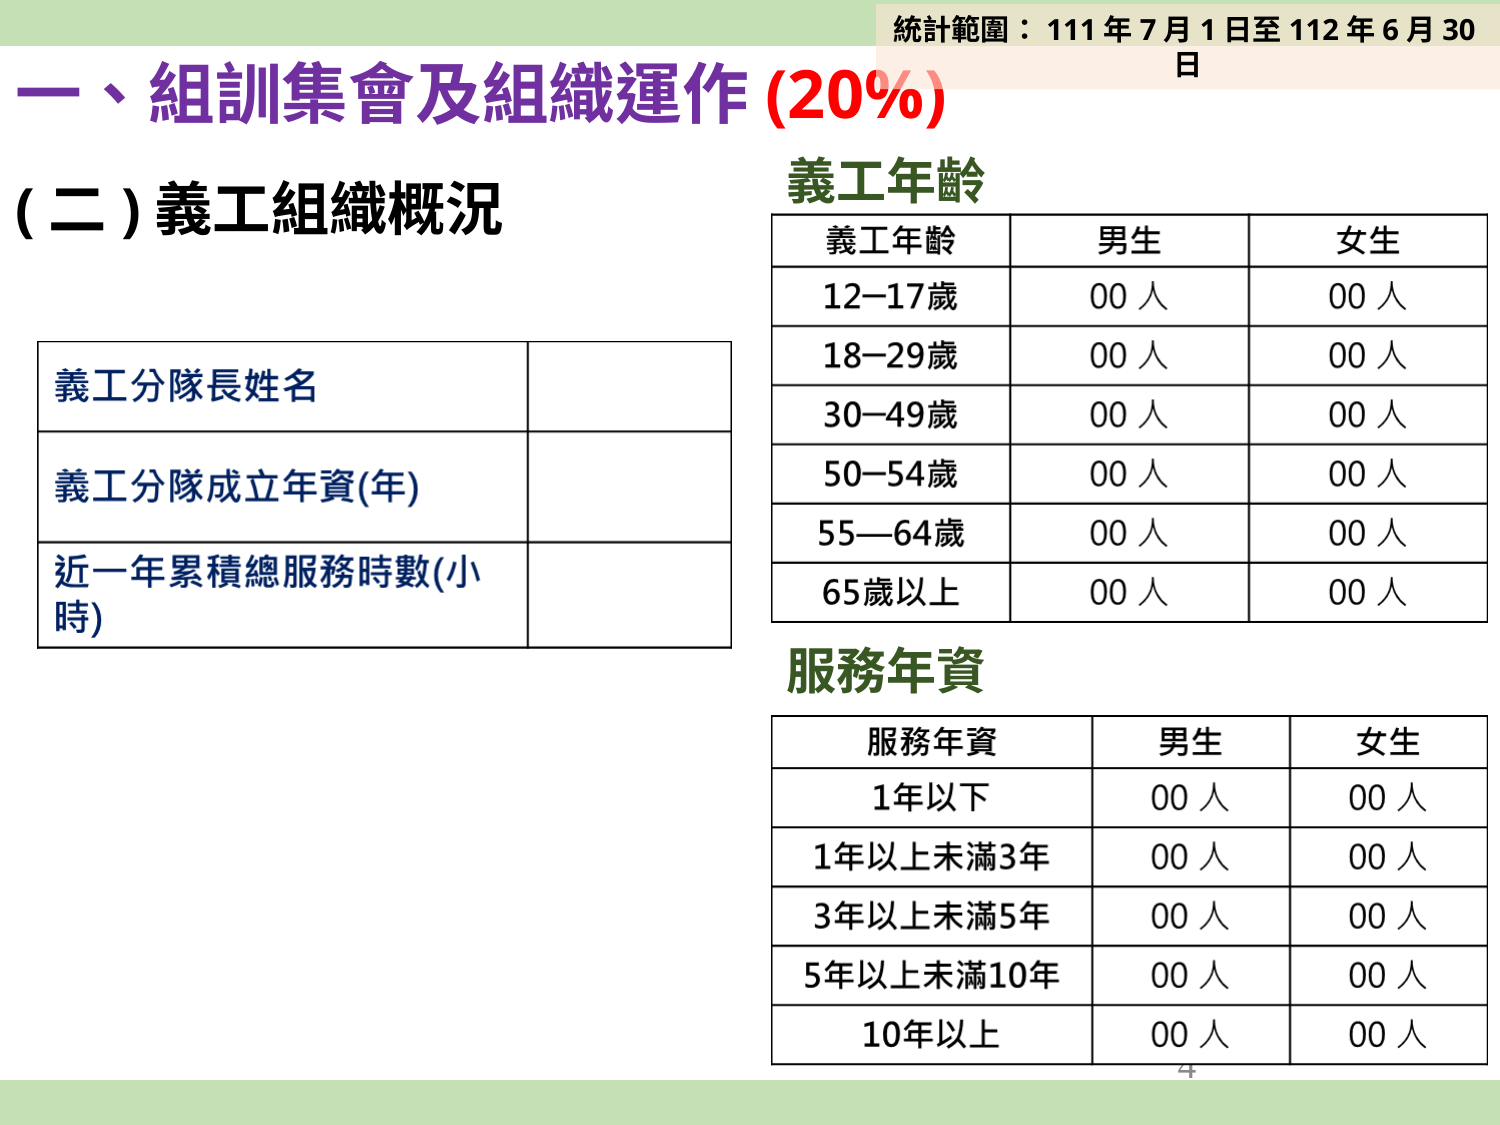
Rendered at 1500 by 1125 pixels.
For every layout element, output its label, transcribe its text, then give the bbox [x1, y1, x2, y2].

text_box 統計範圍：111年7月1日至112年6月30日 [876, 4, 1500, 89]
picture [771, 711, 1488, 1075]
picture [37, 341, 732, 664]
text_box 一、組訓集會及組織運作(20%) [0, 53, 1032, 161]
text_box 服務年資 [740, 632, 1033, 708]
text_box 義工年齡 [740, 142, 1032, 218]
text_box 4 [1162, 1033, 1500, 1093]
picture [771, 210, 1488, 633]
text_box (二)義工組織概況 [0, 164, 594, 251]
